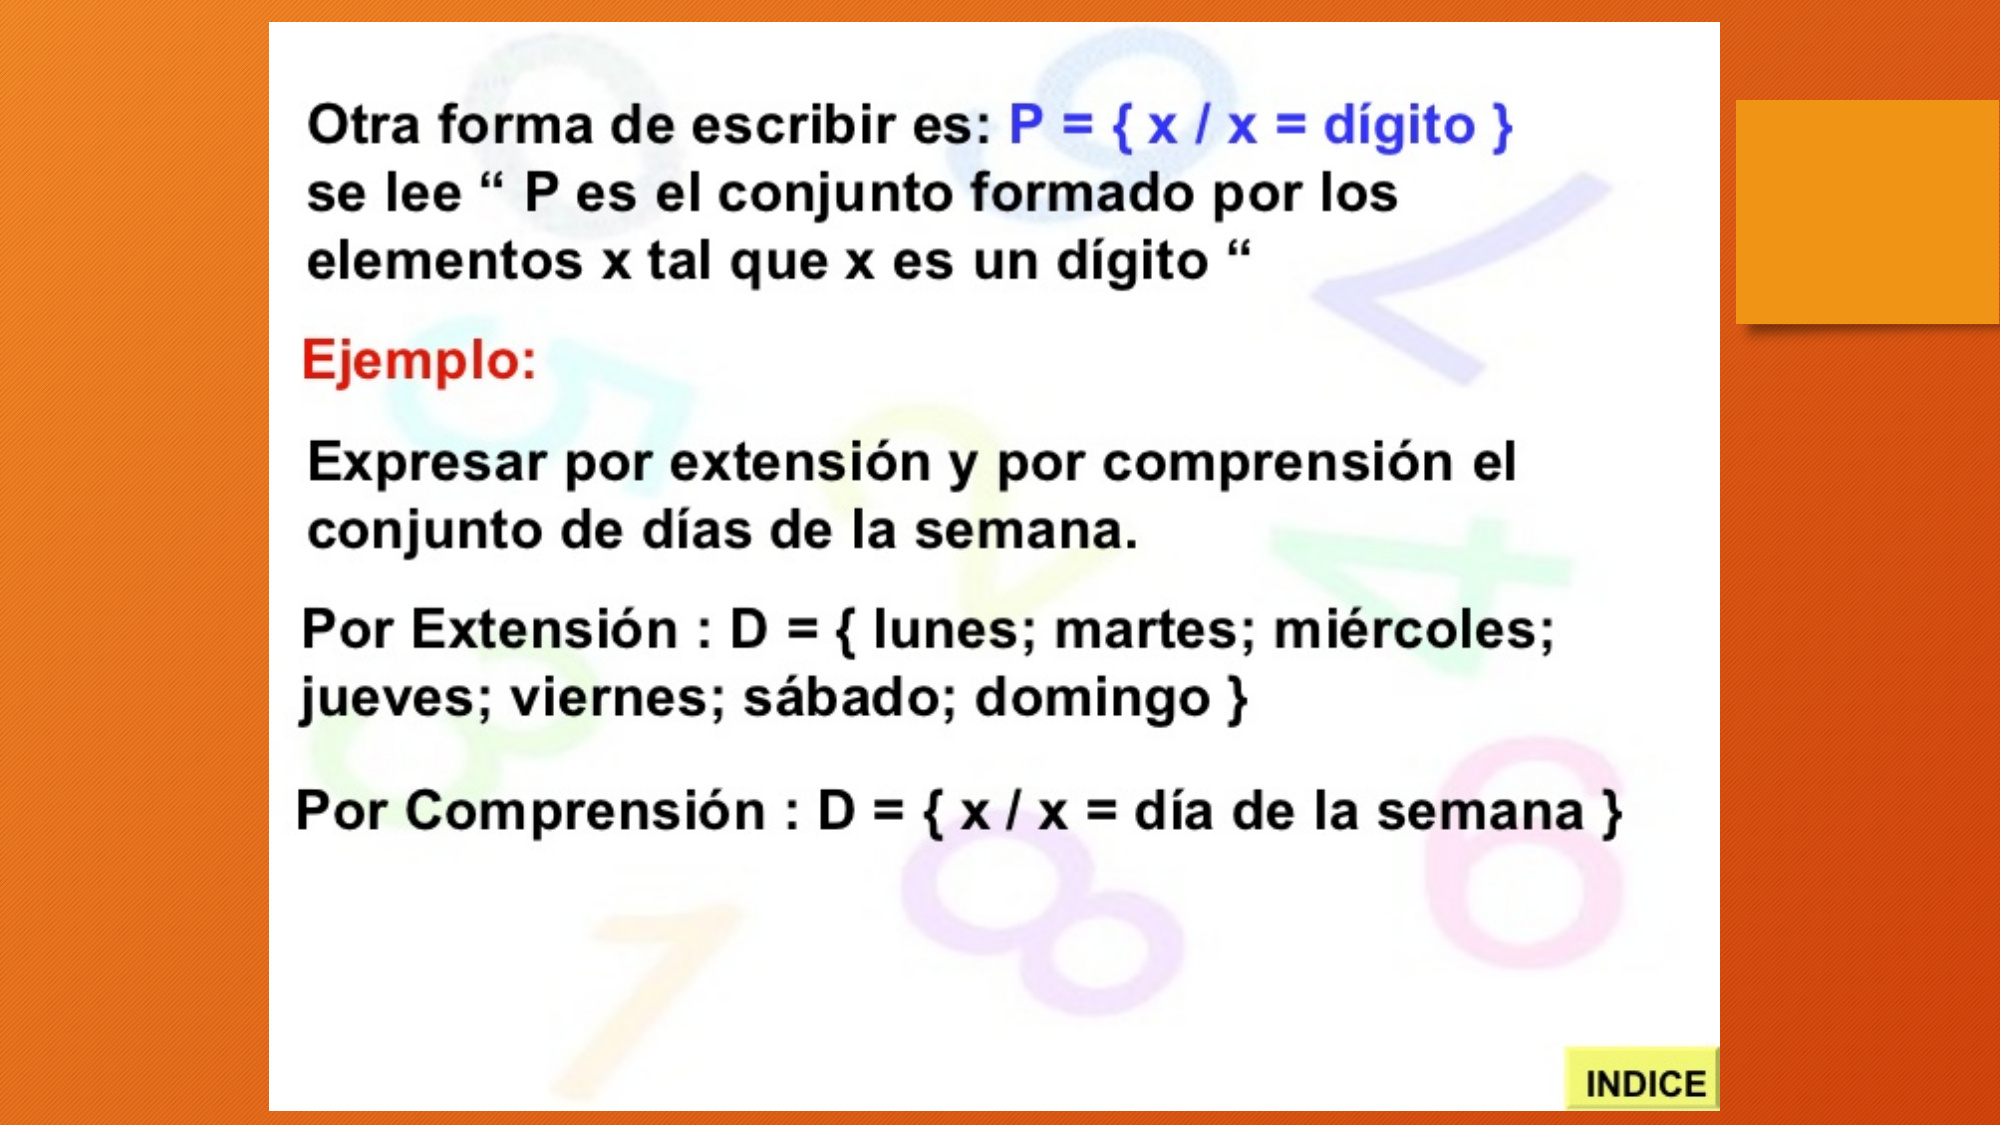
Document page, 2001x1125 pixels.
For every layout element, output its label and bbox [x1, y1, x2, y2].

picture [269, 22, 1720, 1111]
